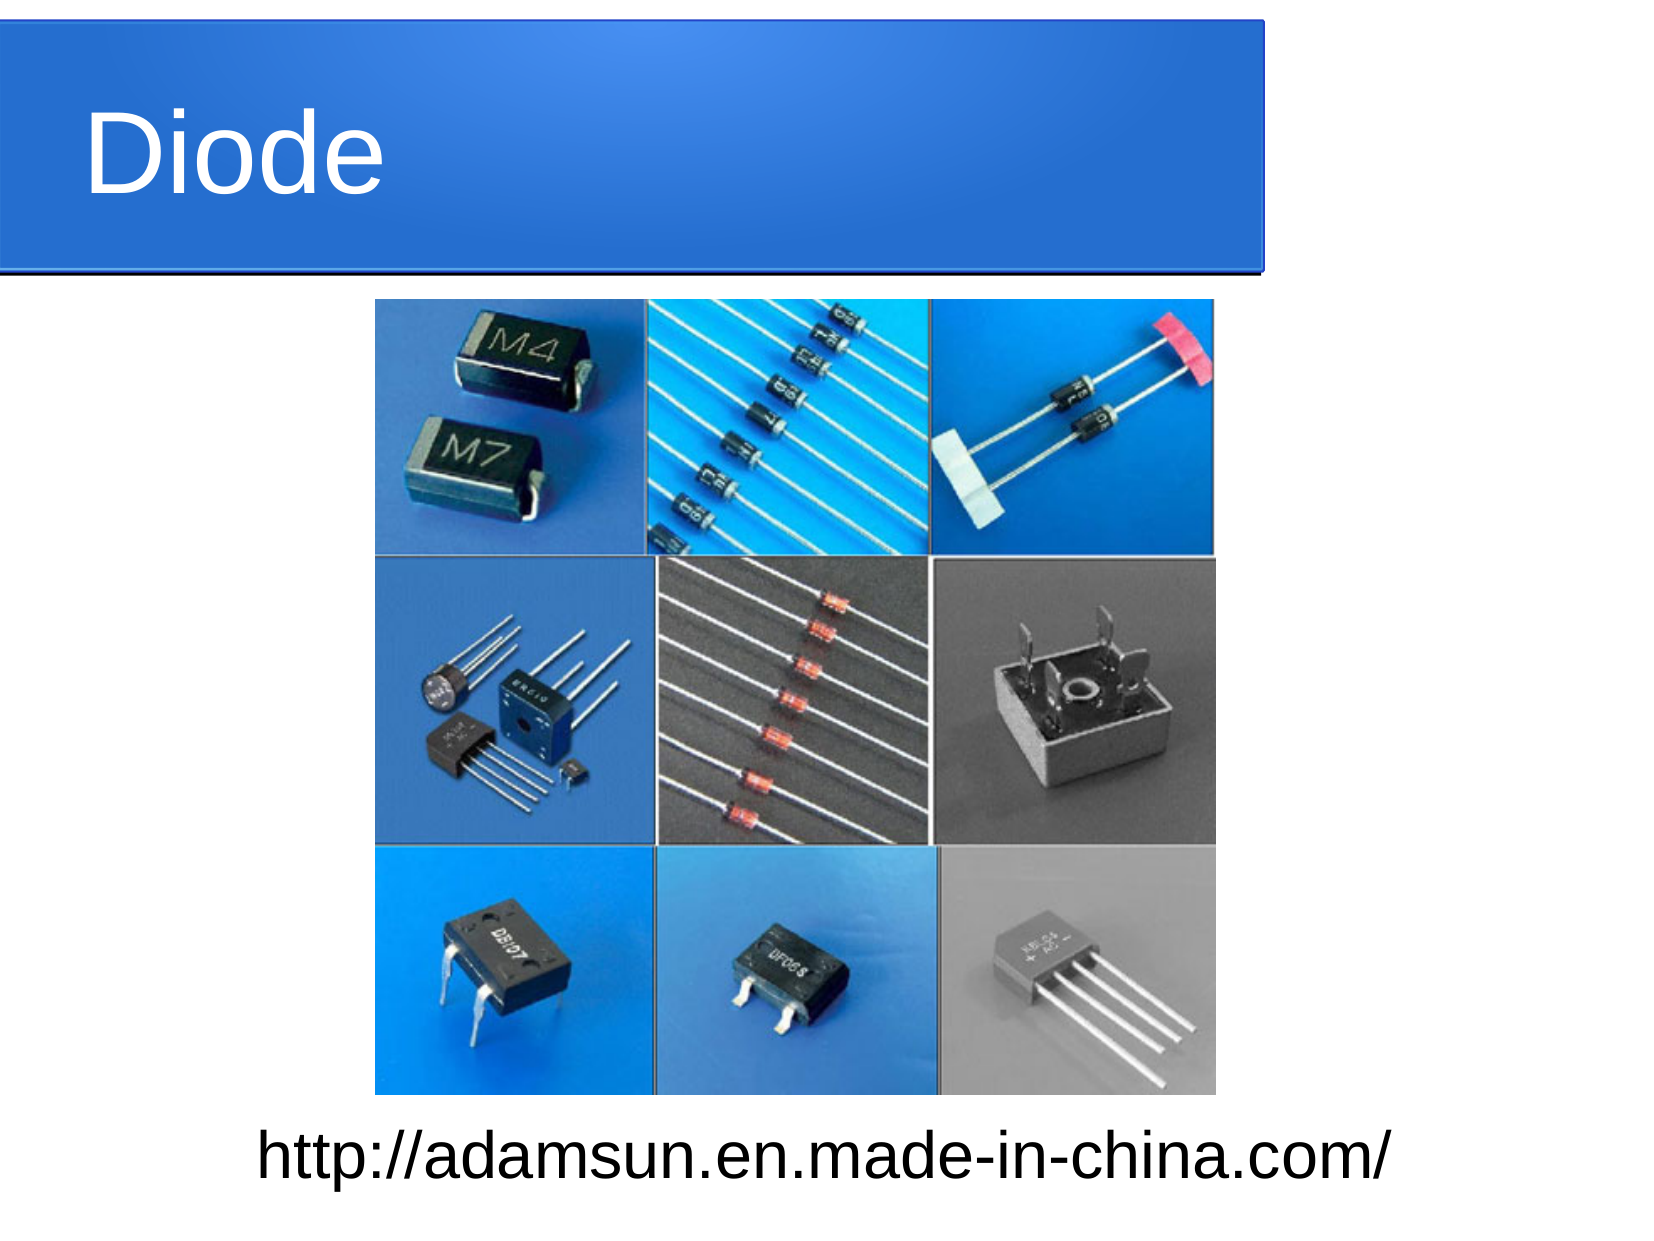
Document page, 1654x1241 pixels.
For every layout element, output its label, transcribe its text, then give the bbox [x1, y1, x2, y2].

picture [375, 299, 1216, 1096]
title Diode [82, 49, 1250, 257]
subtitle http://adamsun.en.made-in-china.com/ [30, 1095, 1621, 1216]
